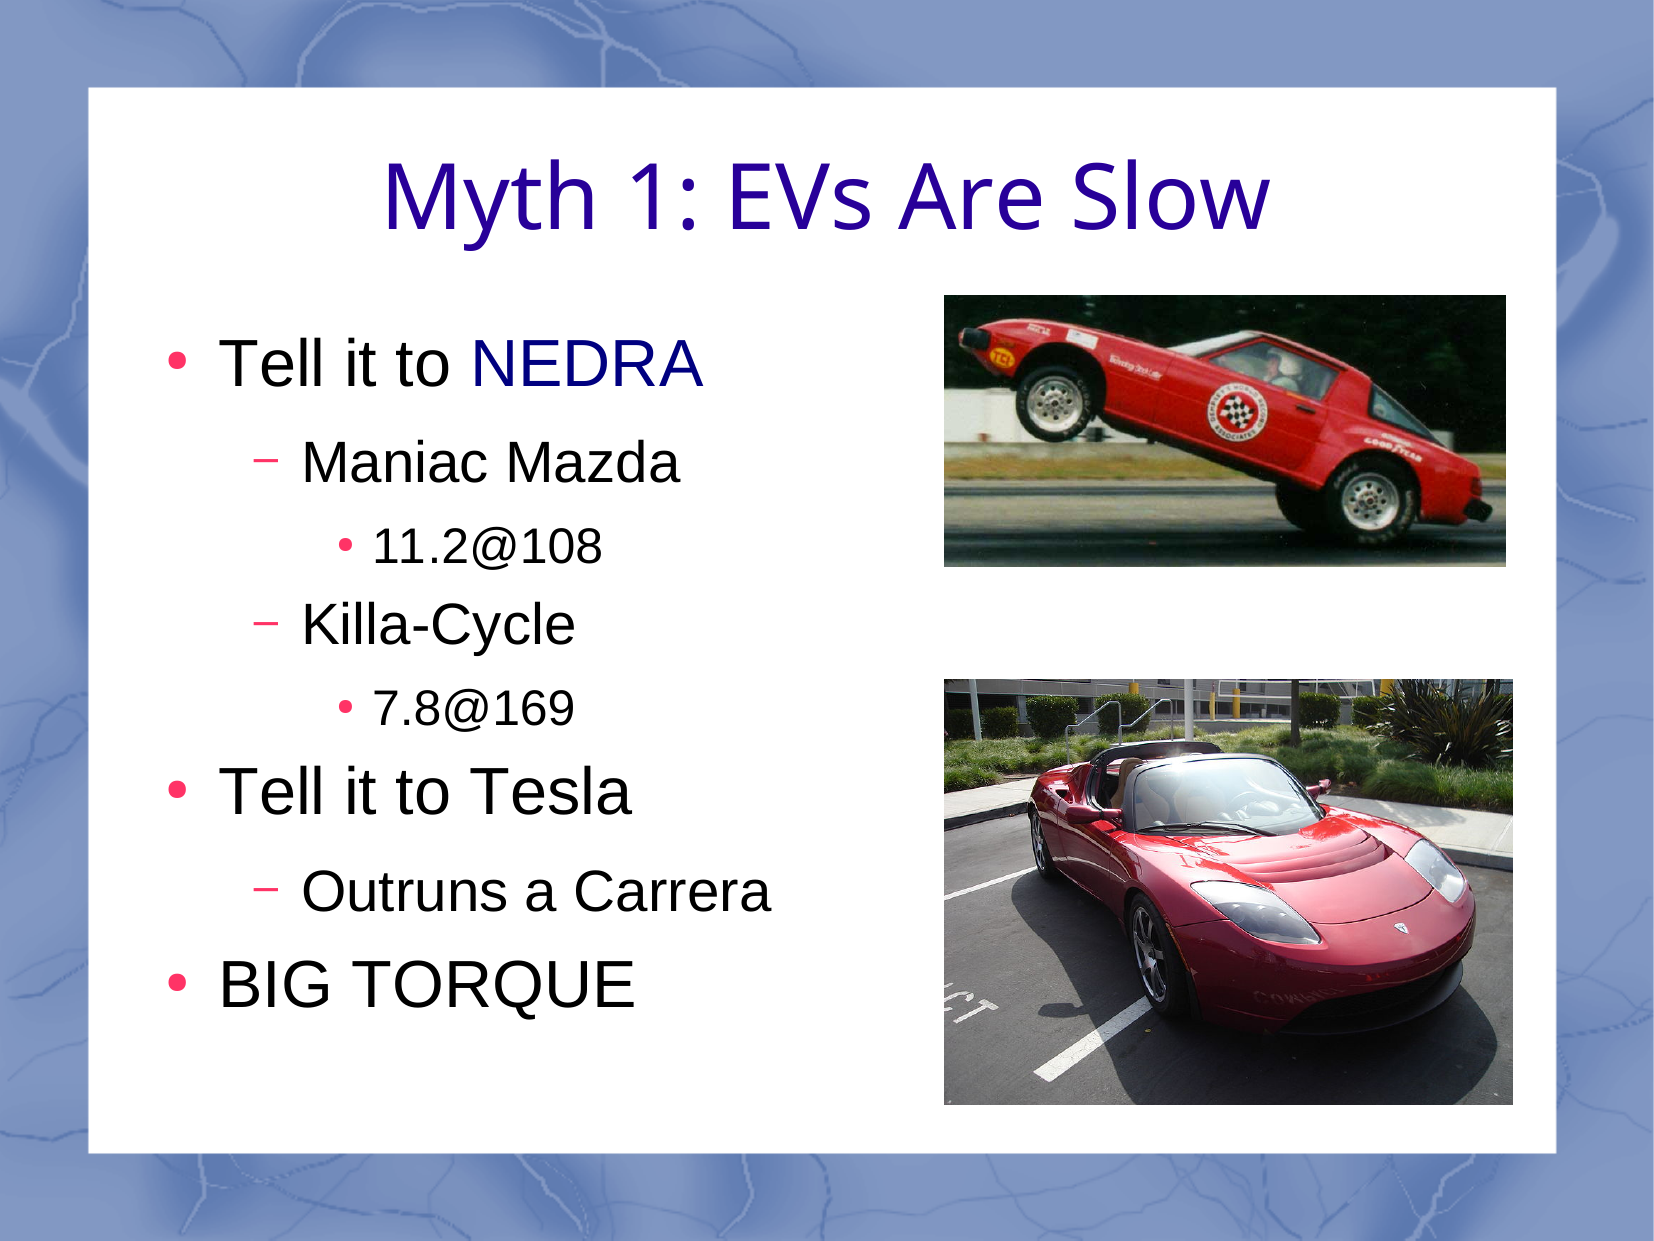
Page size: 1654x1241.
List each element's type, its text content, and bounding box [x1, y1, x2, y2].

title Myth 1: EVs Are Slow [118, 90, 1536, 298]
picture [0, 0, 1654, 1241]
list Tell it to NEDRA Maniac Mazda 11.2@108 Killa-Cycle 7.8@169 Tell it to Tesla Outruns a Carrera BIG TORQUE [147, 325, 916, 1145]
